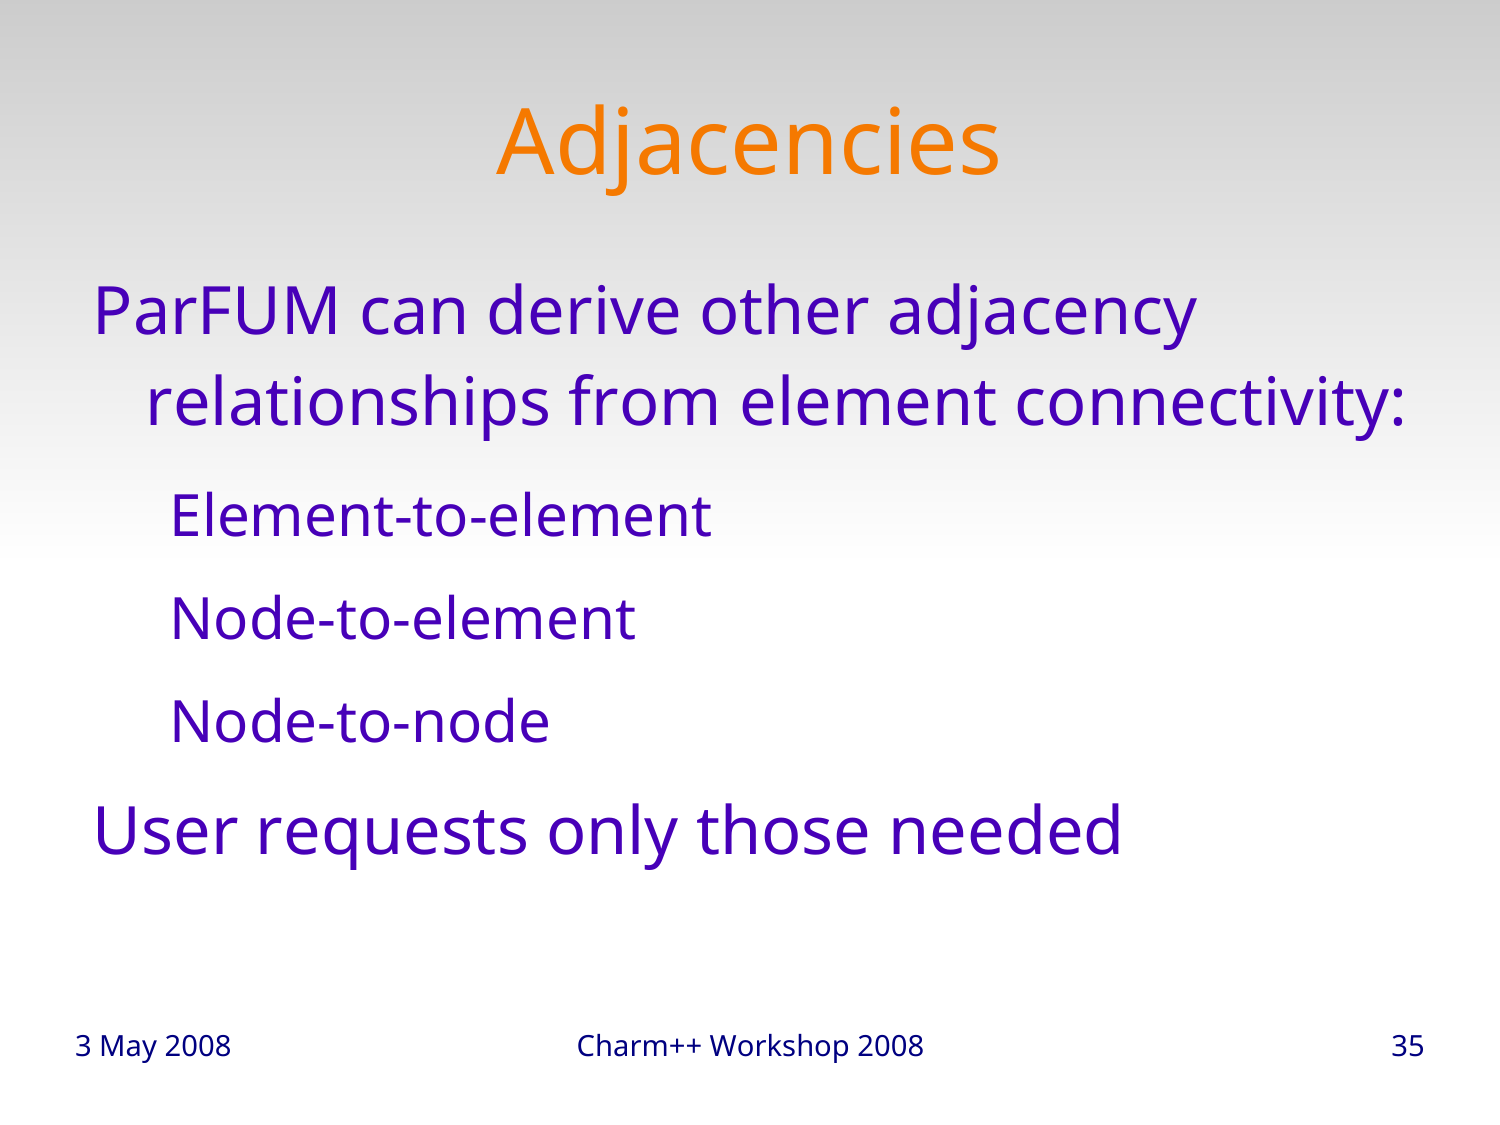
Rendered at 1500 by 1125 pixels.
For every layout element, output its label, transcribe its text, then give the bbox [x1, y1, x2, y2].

title Adjacencies [75, 52, 1425, 226]
list ParFUM can derive other adjacency relationships from element connectivity: Element-to-element Node-to-element Node-to-node User requests only those needed [75, 263, 1425, 991]
